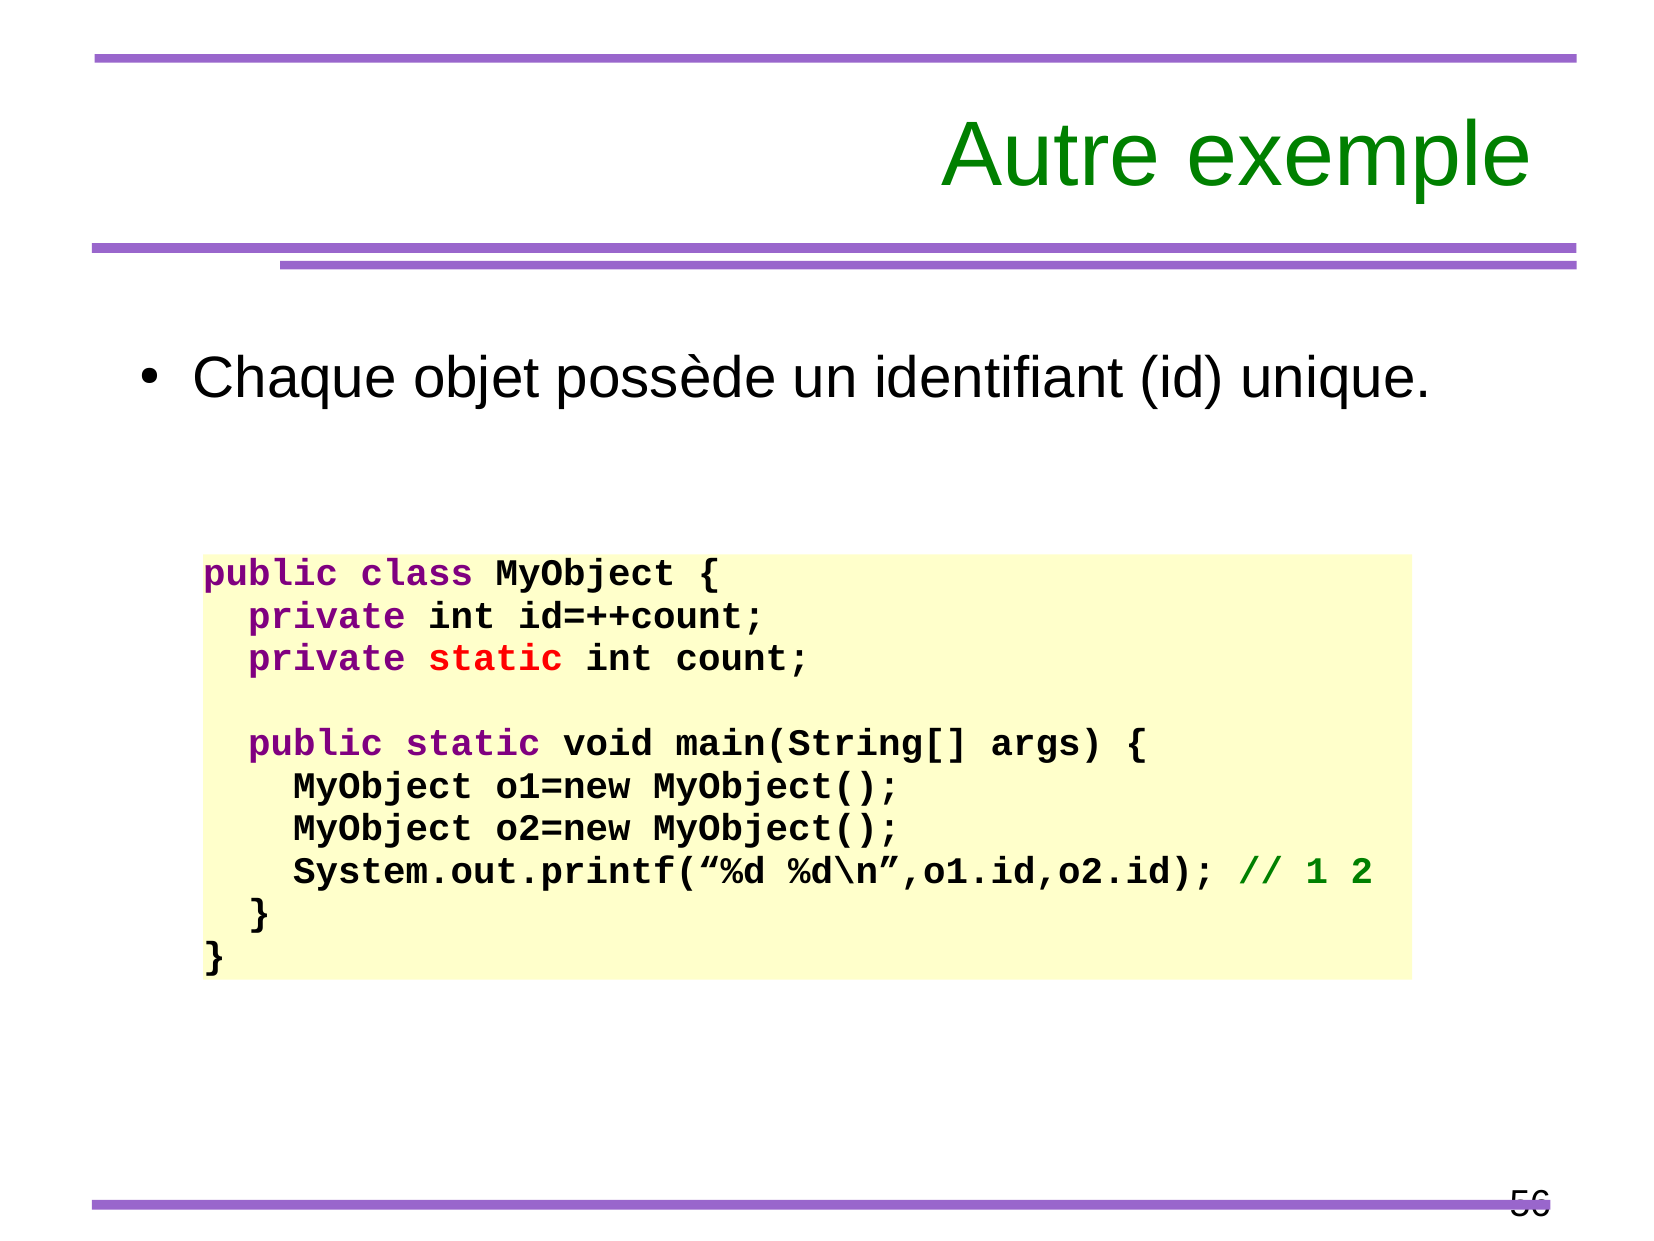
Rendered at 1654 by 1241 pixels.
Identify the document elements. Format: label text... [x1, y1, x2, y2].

title Autre exemple [121, 49, 1534, 257]
list Chaque objet possède un identifiant (id) unique. [121, 344, 1534, 520]
text_box public class MyObject { private int id=++count; private static int count; public static void main(String[] args) { MyObject o1=new MyObject(); MyObject o2=new MyObject(); System.out.printf(“%d %d\n”,o1.id,o2.id); // 1 2 } } [203, 554, 1413, 980]
